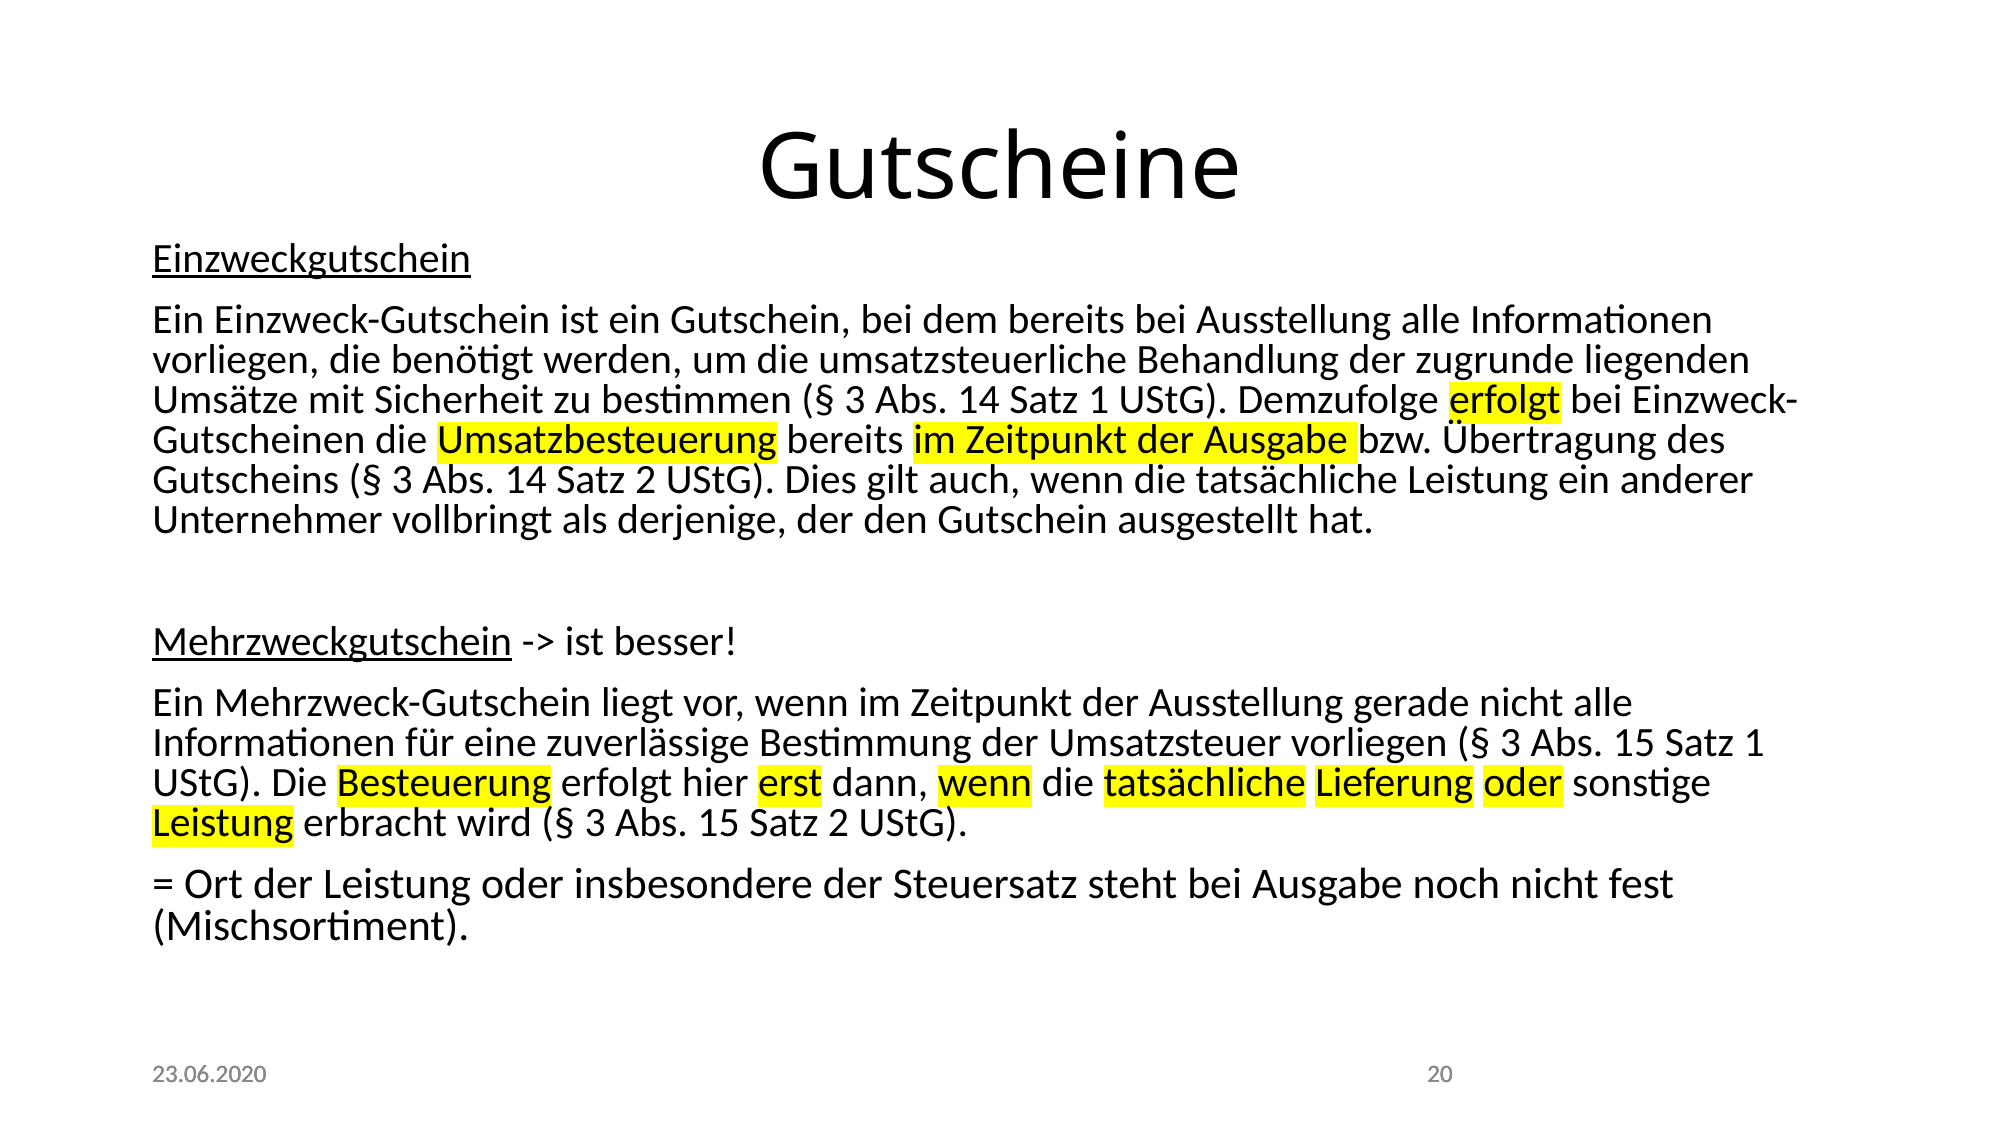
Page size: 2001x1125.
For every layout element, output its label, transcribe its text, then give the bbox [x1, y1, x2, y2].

text_box [1412, 1042, 1863, 1103]
text_box 23.06.2020 [137, 1042, 588, 1103]
title Gutscheine [137, 59, 1863, 233]
list Einzweckgutschein Ein Einzweck-Gutschein ist ein Gutschein, bei dem bereits bei Ausstellung alle Informationen vorliegen, die benötigt werden, um die umsatzsteuerliche Behandlung der zugrunde liegenden Umsätze mit Sicherheit zu bestimmen (§ 3 Abs. 14 Satz 1 UStG). Demzufolge erfolgt bei Einzweck-Gutscheinen die Umsatzbesteuerung bereits im Zeitpunkt der Ausgabe bzw. Übertragung des Gutscheins (§ 3 Abs. 14 Satz 2 UStG). Dies gilt auch, wenn die tatsächliche Leistung ein anderer Unternehmer vollbringt als derjenige, der den Gutschein ausgestellt hat. Mehrzweckgutschein -> ist besser! Ein Mehrzweck-Gutschein liegt vor, wenn im Zeitpunkt der Ausstellung gerade nicht alle Informationen für eine zuverlässige Bestimmung der Umsatzsteuer vorliegen (§ 3 Abs. 15 Satz 1 UStG). Die Besteuerung erfolgt hier erst dann, wenn die tatsächliche Lieferung oder sonstige Leistung erbracht wird (§ 3 Abs. 15 Satz 2 UStG). = Ort der Leistung oder insbesondere der Steuersatz steht bei Ausgabe noch nicht fest (Mischsortiment). [137, 233, 1863, 1014]
